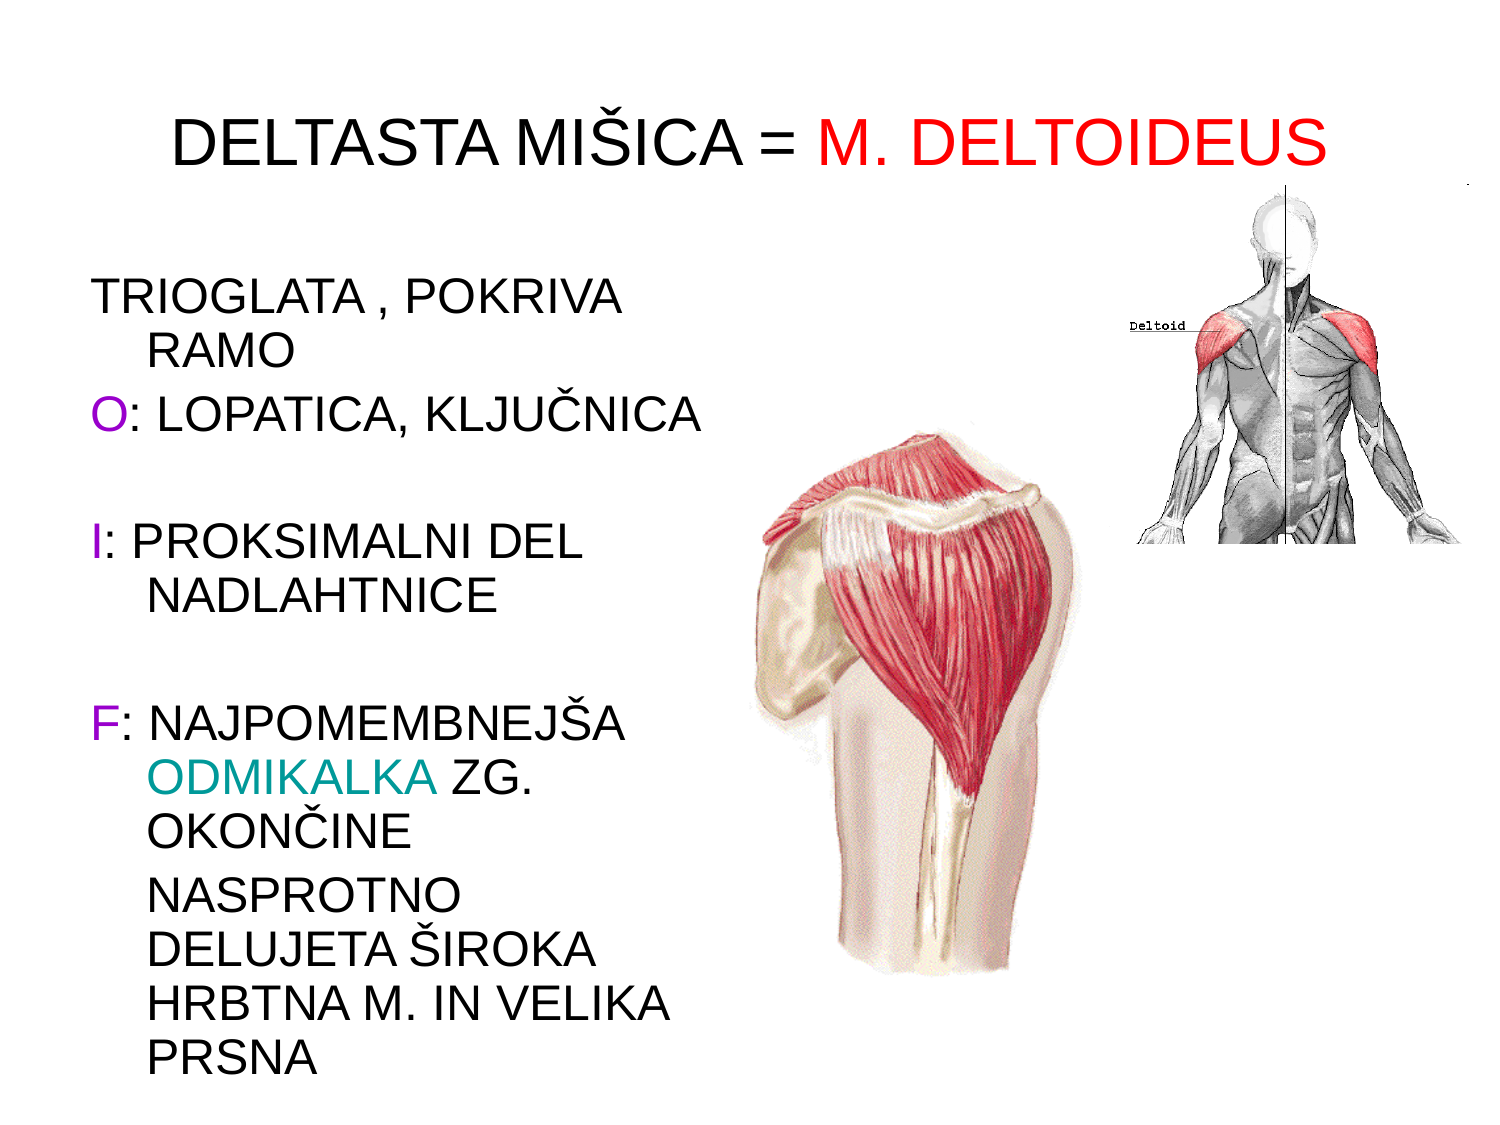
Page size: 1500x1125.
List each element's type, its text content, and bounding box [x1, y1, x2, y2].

title DELTASTA MIŠICA = M. DELTOIDEUS [75, 45, 1425, 233]
picture [726, 184, 1469, 1004]
list TRIOGLATA , POKRIVA RAMO O: LOPATICA, KLJUČNICA I: PROKSIMALNI DEL NADLAHTNICE F: NAJPOMEMBNEJŠA ODMIKALKA ZG. OKONČINE NASPROTNO DELUJETA ŠIROKA HRBTNA M. IN VELIKA PRSNA [75, 262, 738, 1005]
